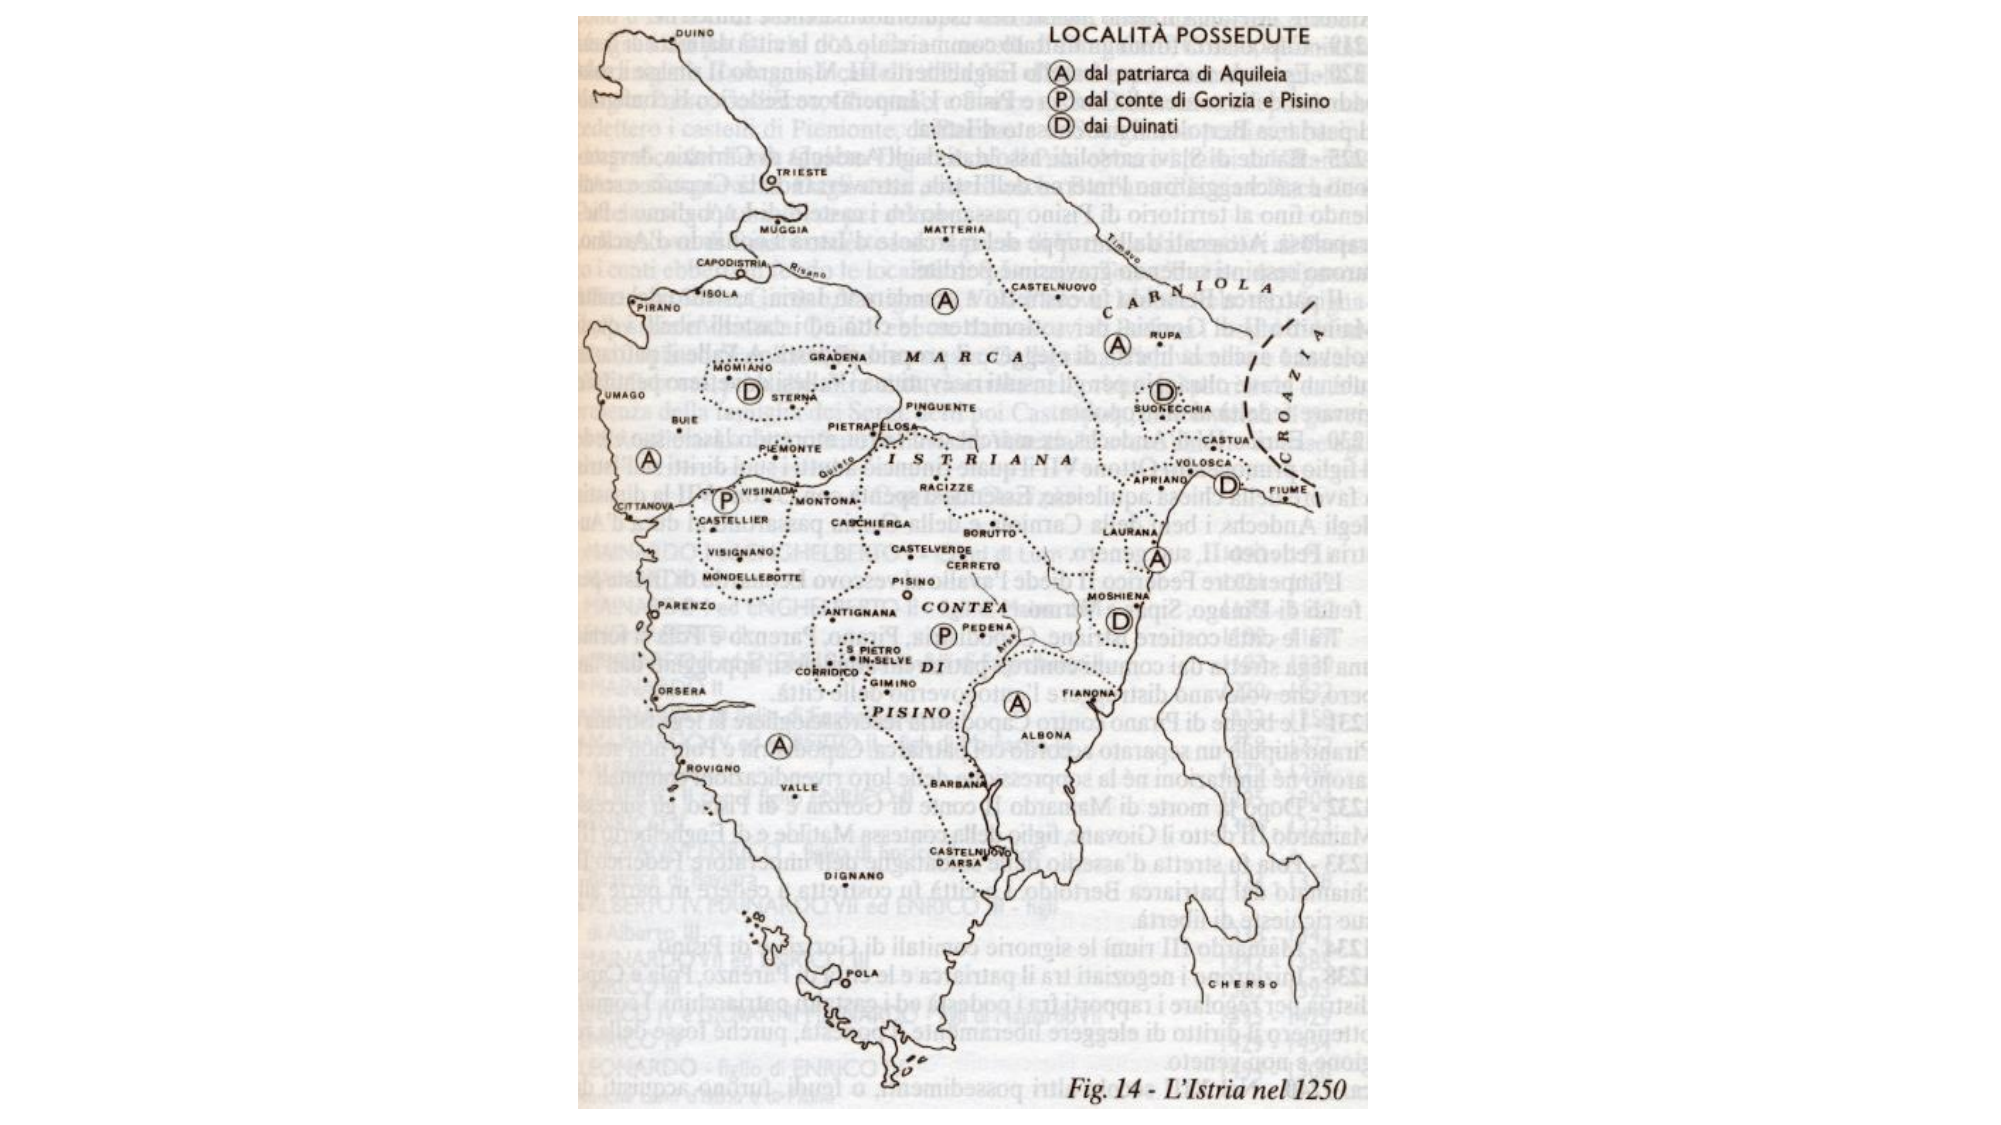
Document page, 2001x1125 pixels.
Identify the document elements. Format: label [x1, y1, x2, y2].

picture [578, 16, 1368, 1109]
